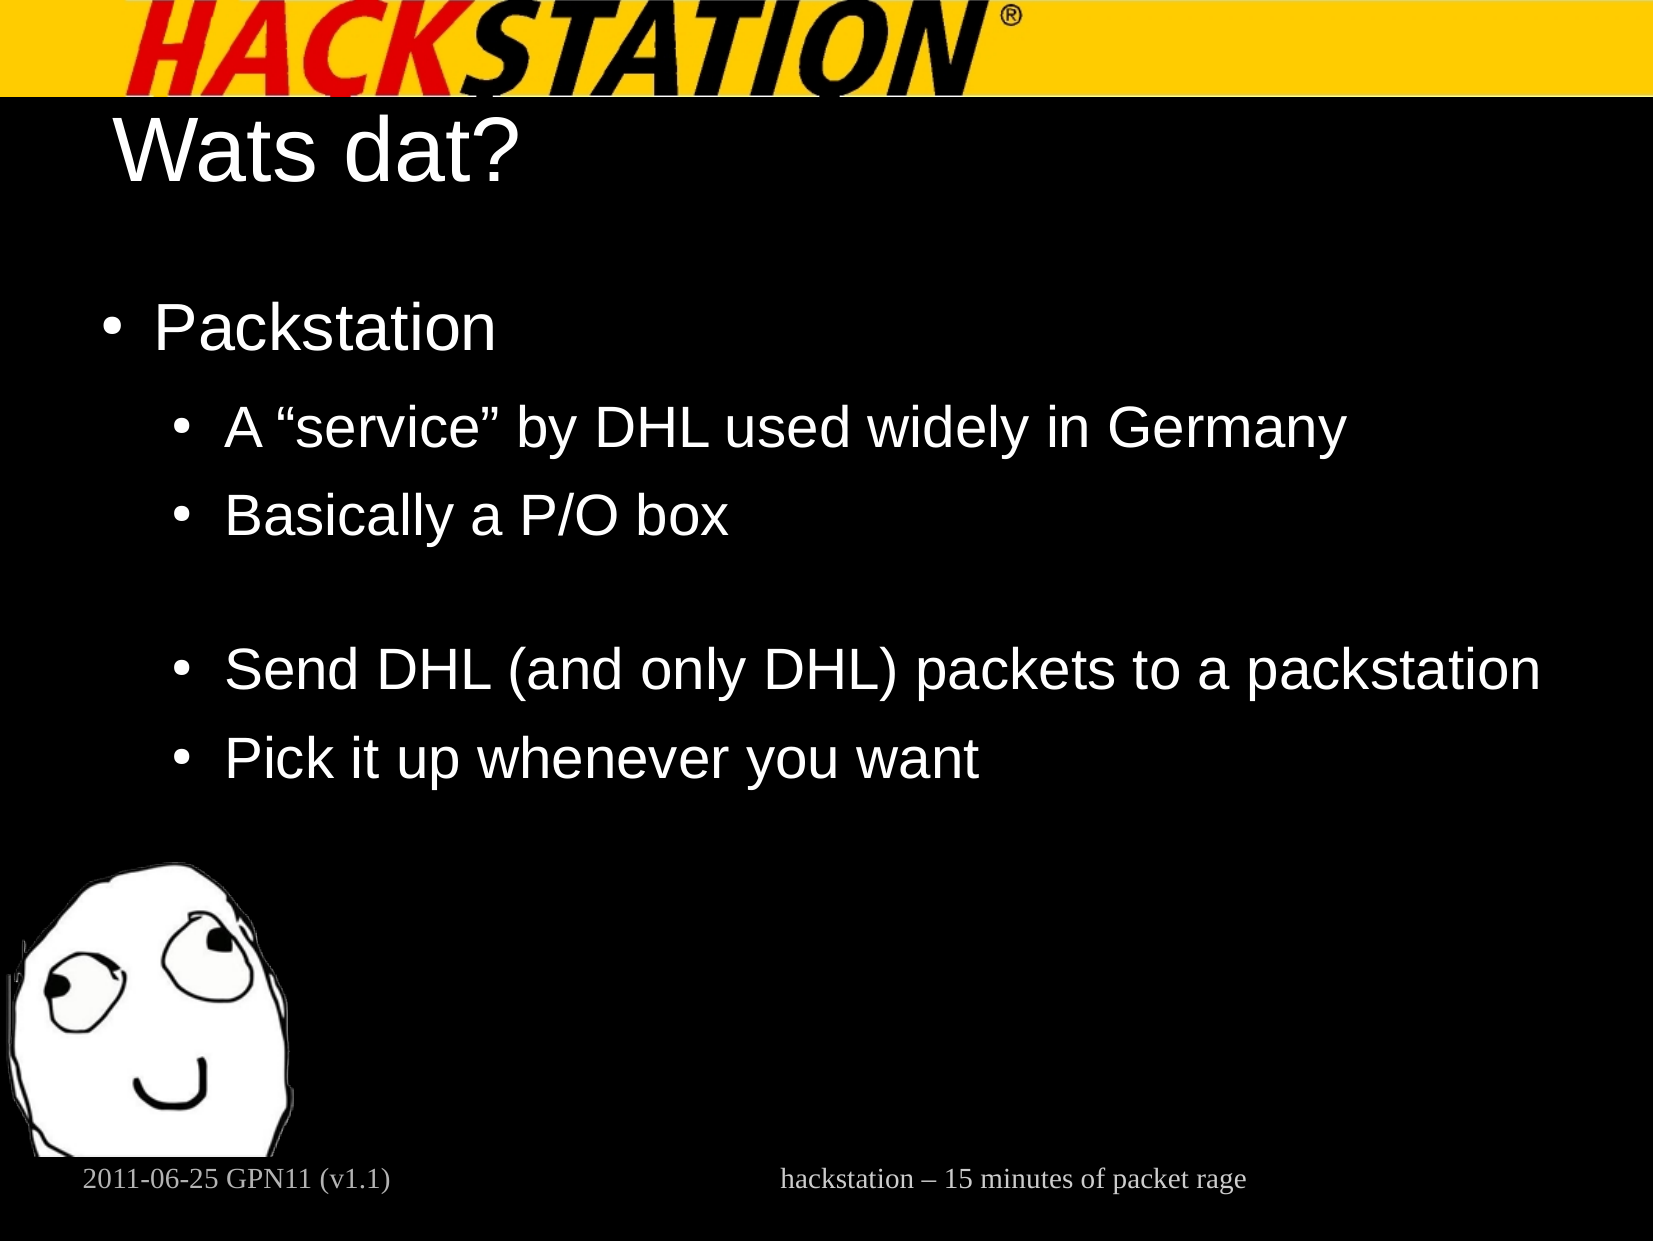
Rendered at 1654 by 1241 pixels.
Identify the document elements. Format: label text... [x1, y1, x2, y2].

list Packstation A “service” by DHL used widely in Germany Basically a P/O box Send DHL (and only DHL) packets to a packstation Pick it up whenever you want [82, 290, 1571, 1109]
picture [0, 0, 1653, 97]
title Wats dat? [112, 75, 1571, 226]
picture [0, 862, 338, 1157]
